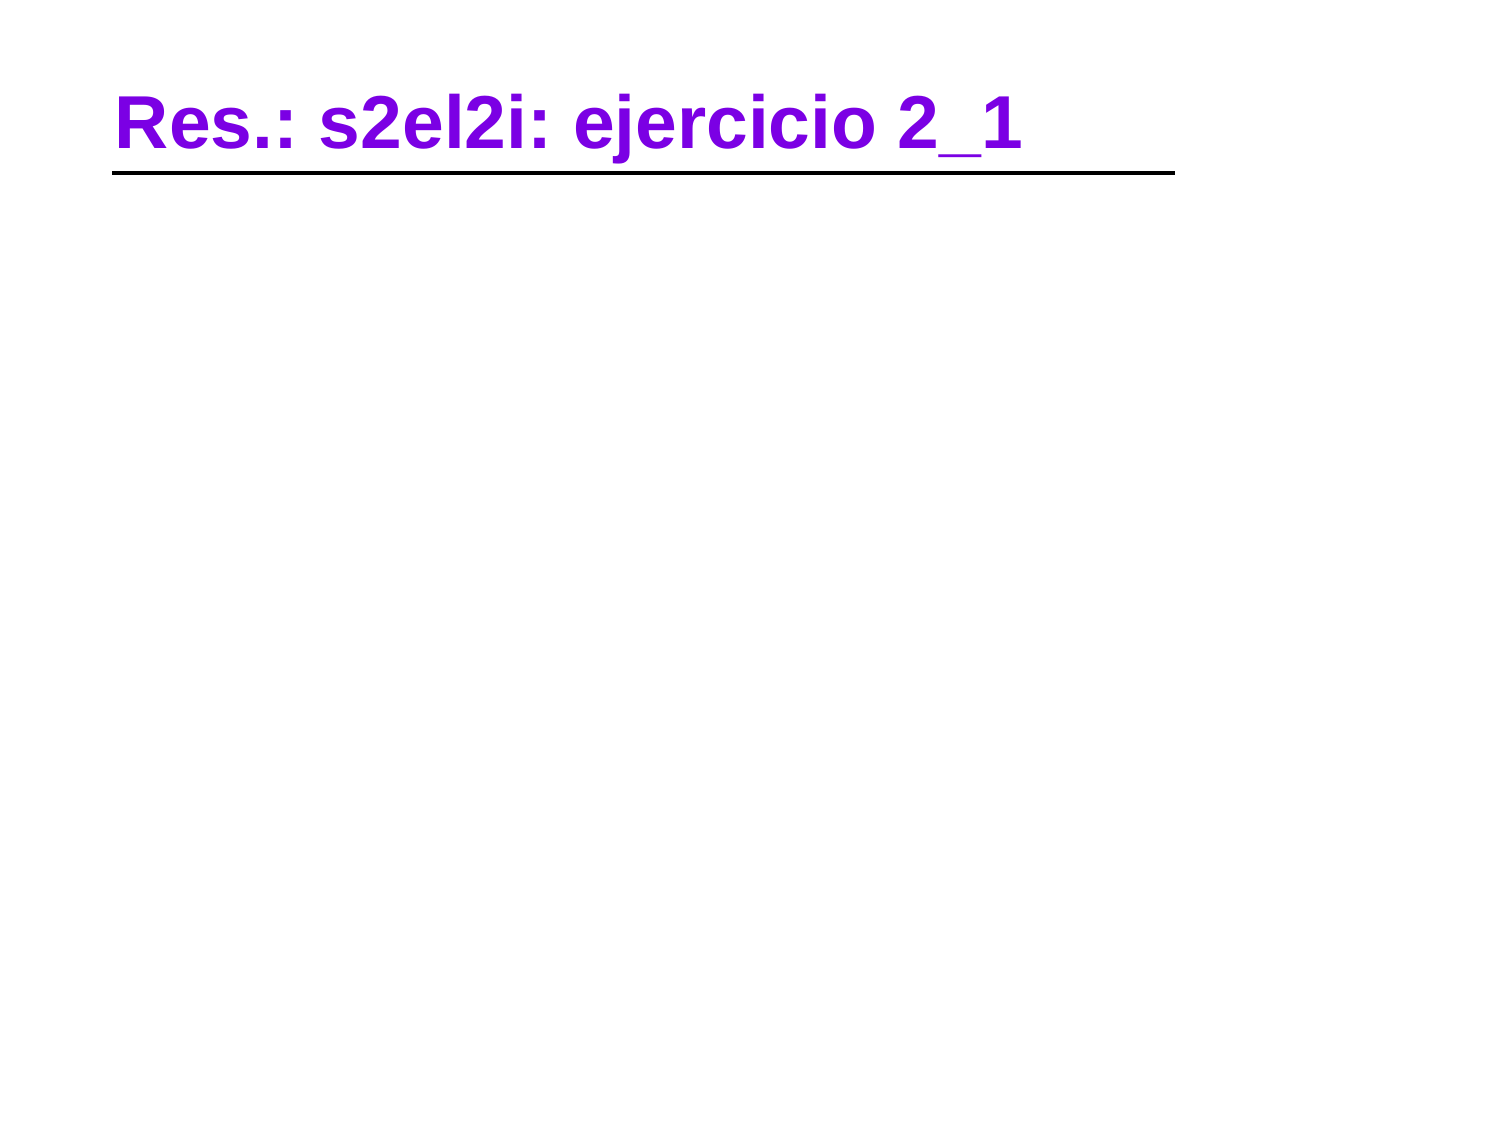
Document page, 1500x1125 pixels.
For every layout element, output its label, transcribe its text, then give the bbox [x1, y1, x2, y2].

text_box Res.: s2el2i: ejercicio 2_1 [100, 66, 1376, 171]
